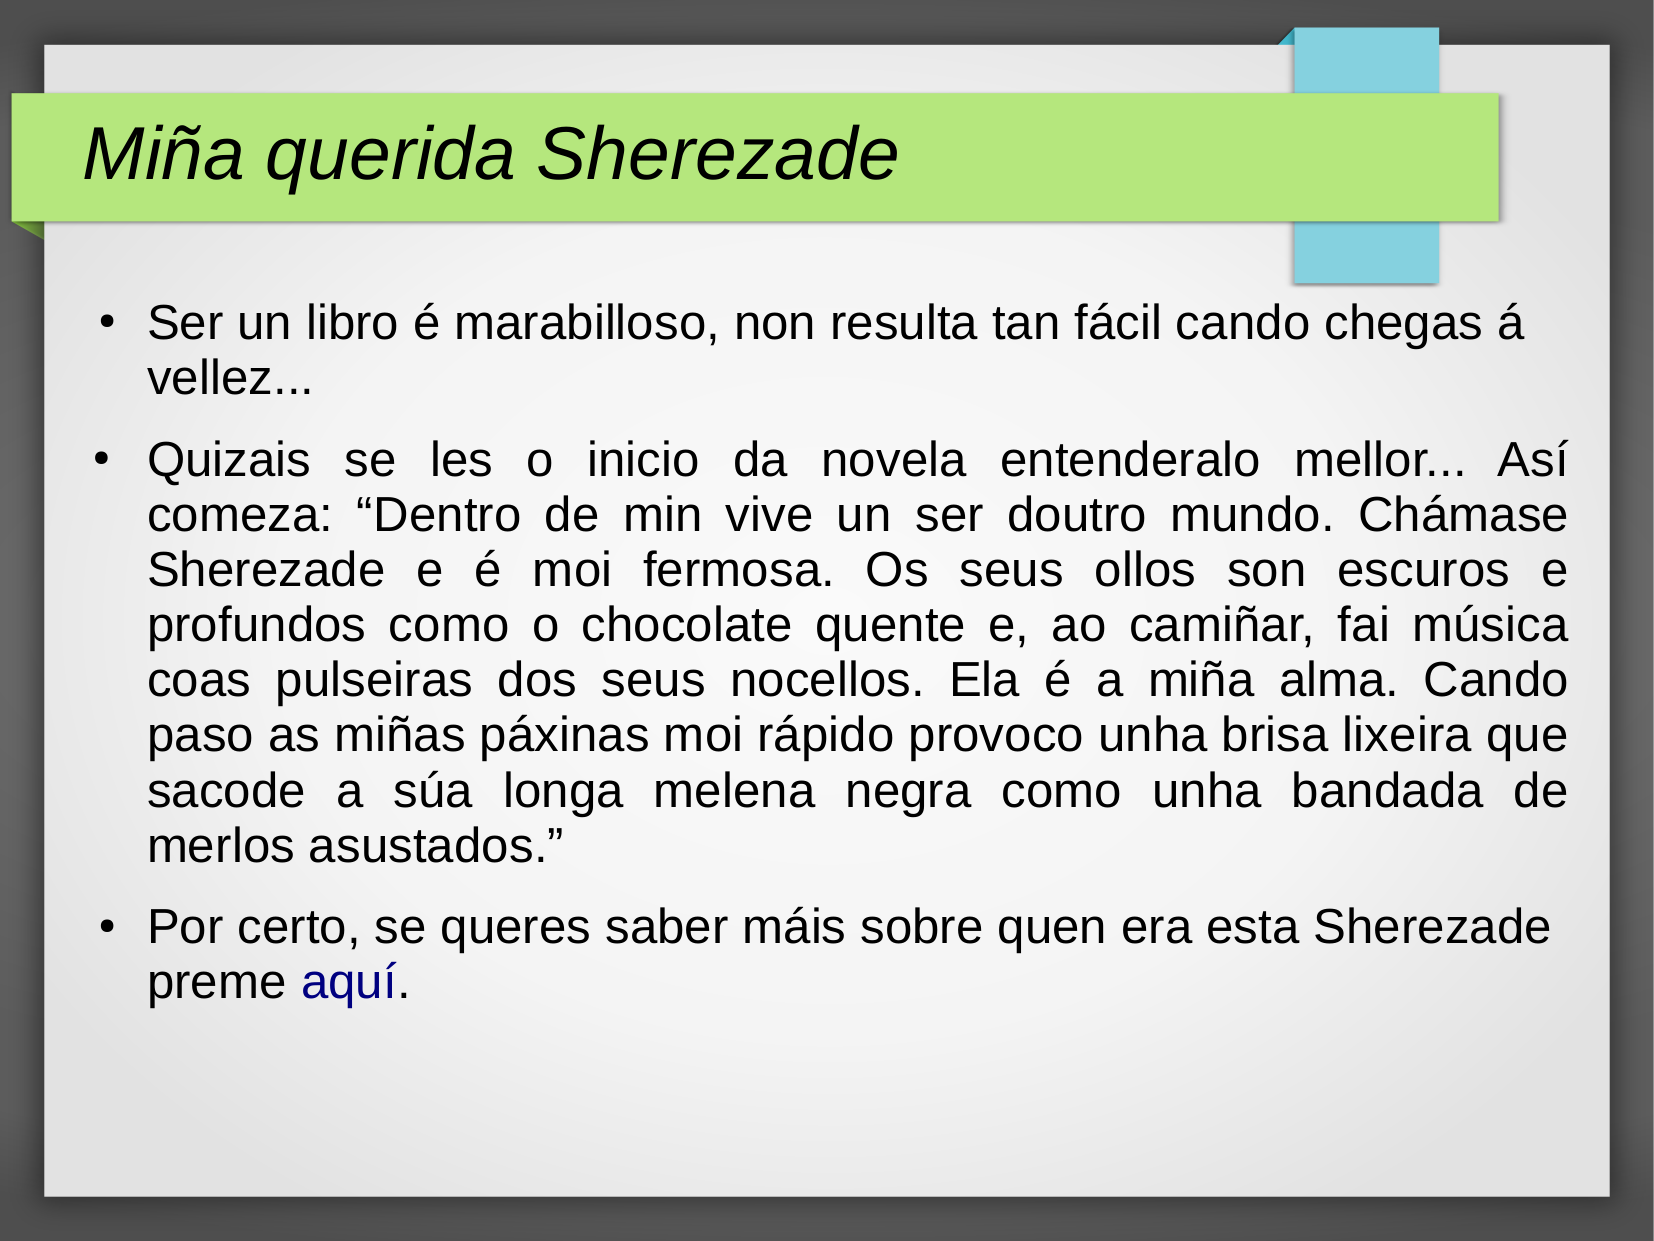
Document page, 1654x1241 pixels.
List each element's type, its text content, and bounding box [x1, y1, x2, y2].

title Miña querida Sherezade [82, 94, 1264, 213]
picture [0, 0, 1654, 1241]
list Ser un libro é marabilloso, non resulta tan fácil cando chegas á vellez... Quizais se les o inicio da novela entenderalo mellor... Así comeza: “Dentro de min vive un ser doutro mundo. Chámase Sherezade e é moi fermosa. Os seus ollos son escuros e profundos como o chocolate quente e, ao camiñar, fai música coas pulseiras dos seus nocellos. Ela é a miña alma. Cando paso as miñas páxinas moi rápido provoco unha brisa lixeira que sacode a súa longa melena negra como unha bandada de merlos asustados.” Por certo, se queres saber máis sobre quen era esta Sherezade preme aquí. [82, 295, 1571, 1015]
